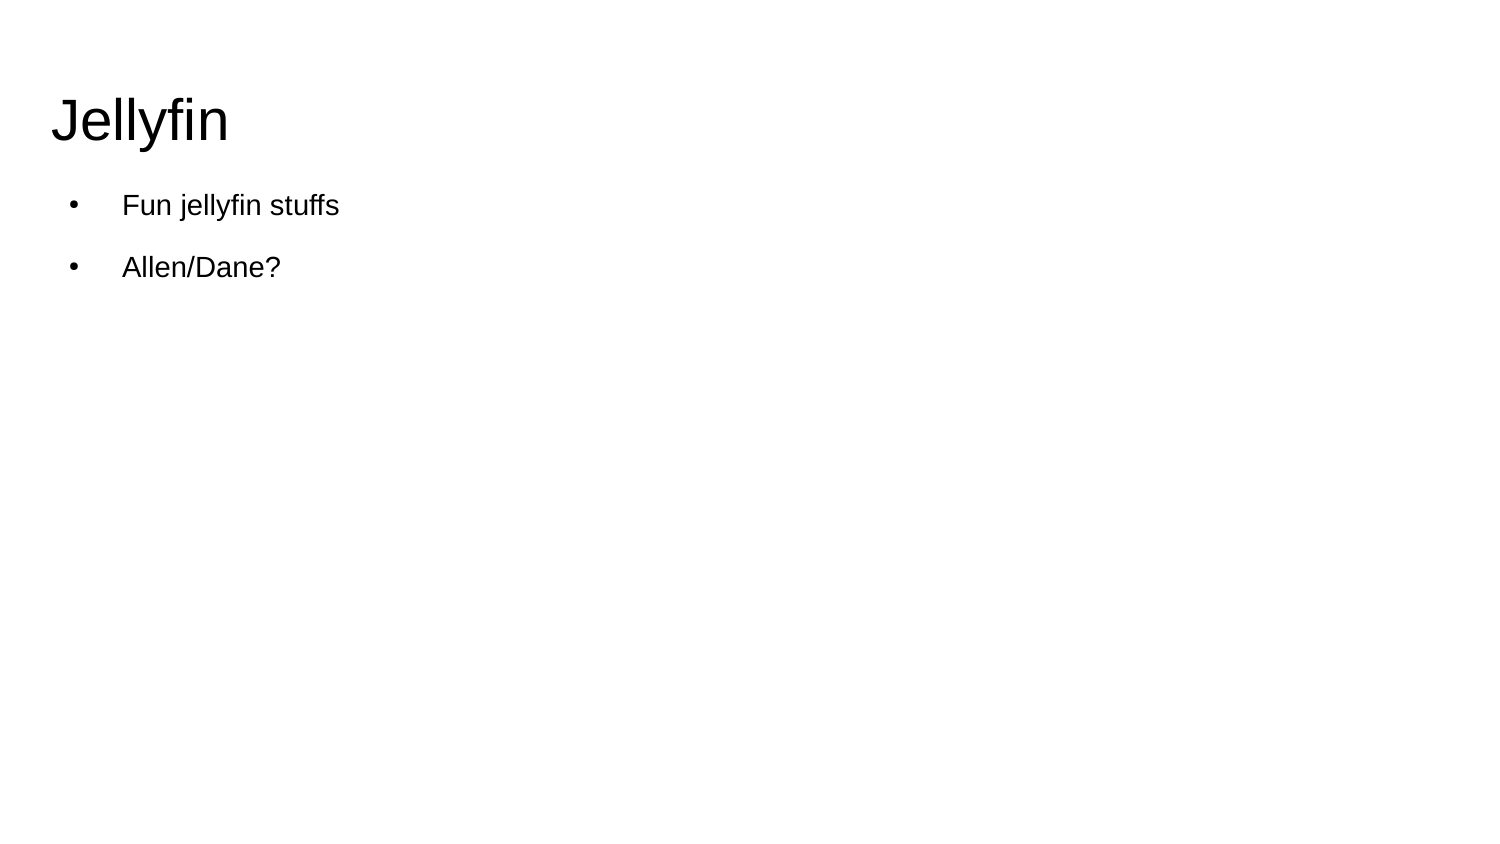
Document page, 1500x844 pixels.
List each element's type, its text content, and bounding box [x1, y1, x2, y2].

list Fun jellyfin stuffs Allen/Dane? [51, 189, 1449, 750]
title Jellyfin [51, 72, 1449, 167]
